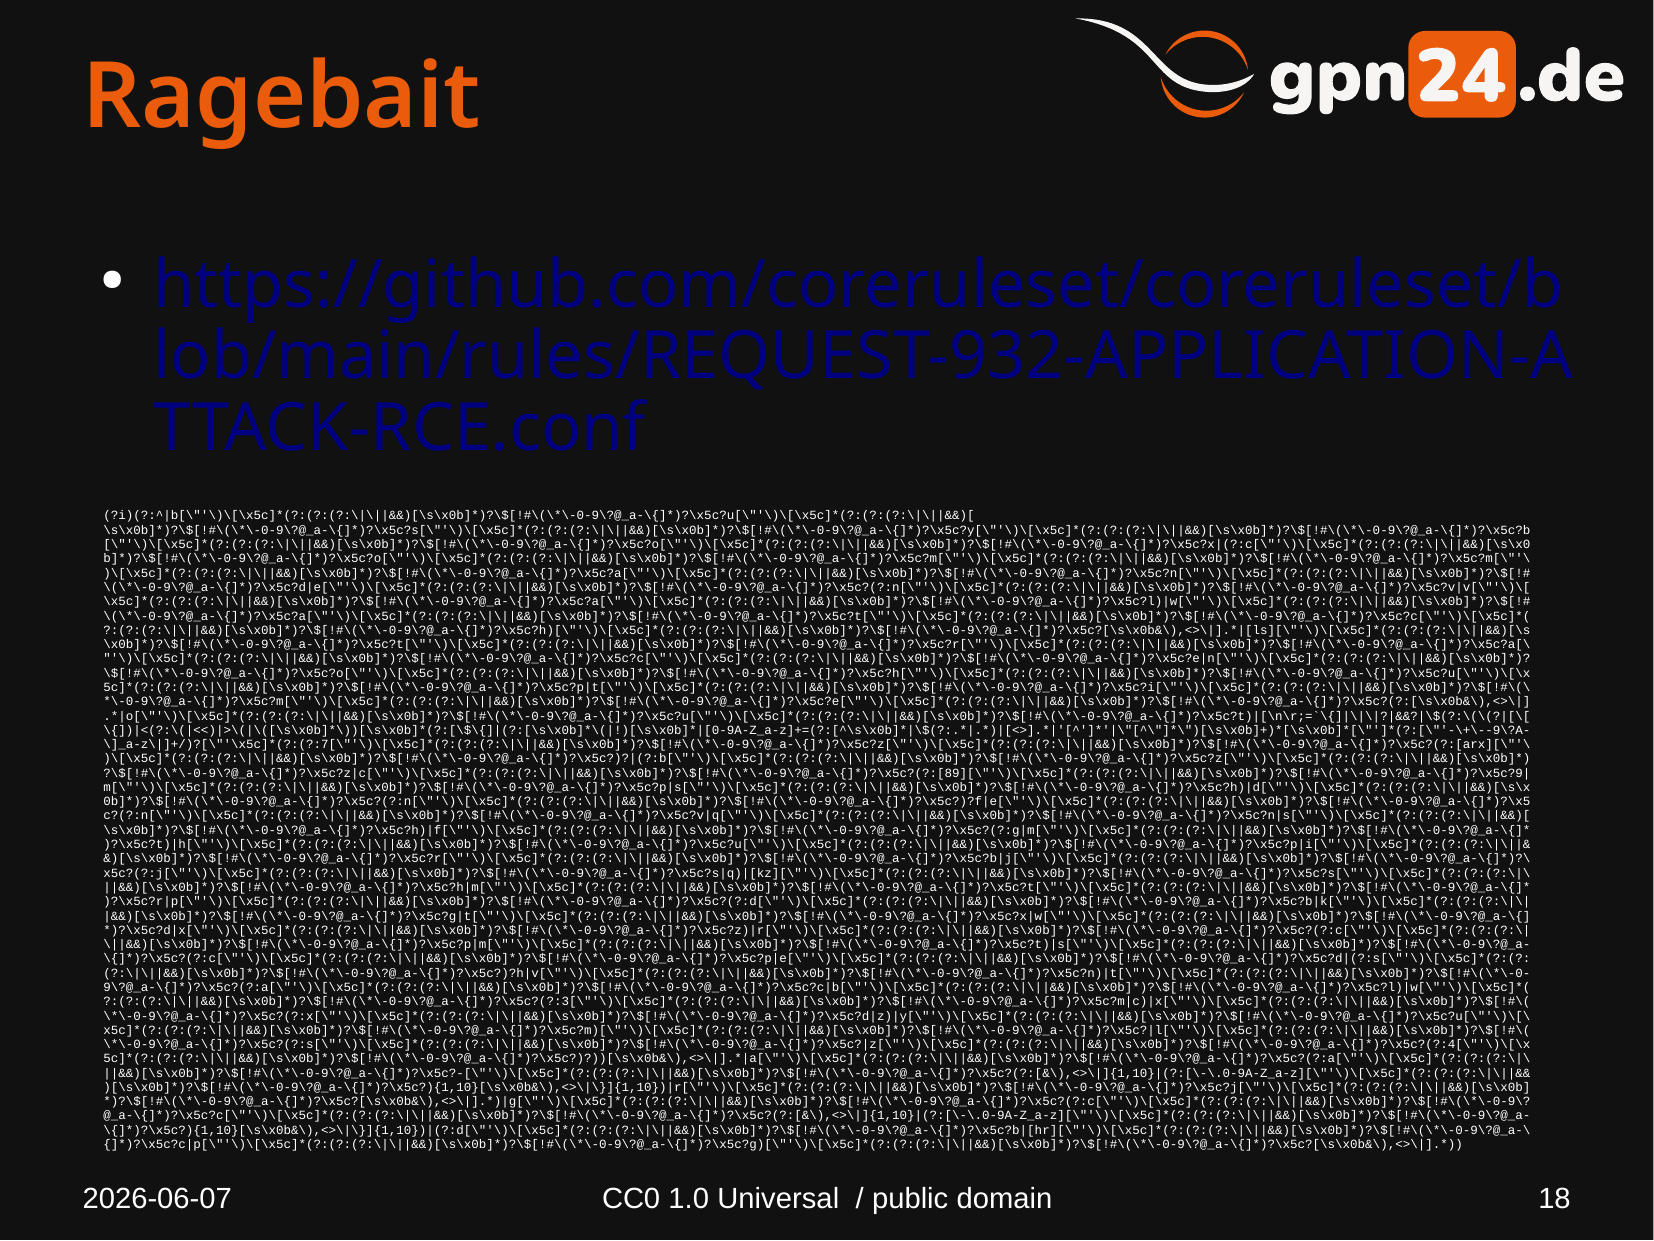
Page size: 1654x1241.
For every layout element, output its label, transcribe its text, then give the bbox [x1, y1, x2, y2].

title Ragebait [82, 28, 1004, 155]
text_box (?i)(?:^|b[\"'\)\[\x5c]*(?:(?:(?:\|\||&&)[\s\x0b]*)?\$[!#\(\*\-0-9\?@_a-\{]*)?\x5c?u[\"'\)\[\x5c]*(?:(?:(?:\|\||&&)[ \s\x0b]*)?\$[!#\(\*\-0-9\?@_a-\{]*)?\x5c?s[\"'\)\[\x5c]*(?:(?:(?:\|\||&&)[\s\x0b]*)?\$[!#\(\*\-0-9\?@_a-\{]*)?\x5c?y[\"'\)\[\x5c]*(?:(?:(?:\|\||&&)[\s\x0b]*)?\$[!#\(\*\-0-9\?@_a-\{]*)?\x5c?b [\"'\)\[\x5c]*(?:(?:(?:\|\||&&)[\s\x0b]*)?\$[!#\(\*\-0-9\?@_a-\{]*)?\x5c?o[\"'\)\[\x5c]*(?:(?:(?:\|\||&&)[\s\x0b]*)?\$[!#\(\*\-0-9\?@_a-\{]*)?\x5c?x|(?:c[\"'\)\[\x5c]*(?:(?:(?:\|\||&&)[\s\x0 b]*)?\$[!#\(\*\-0-9\?@_a-\{]*)?\x5c?o[\"'\)\[\x5c]*(?:(?:(?:\|\||&&)[\s\x0b]*)?\$[!#\(\*\-0-9\?@_a-\{]*)?\x5c?m[\"'\)\[\x5c]*(?:(?:(?:\|\||&&)[\s\x0b]*)?\$[!#\(\*\-0-9\?@_a-\{]*)?\x5c?m[\"'\ )\[\x5c]*(?:(?:(?:\|\||&&)[\s\x0b]*)?\$[!#\(\*\-0-9\?@_a-\{]*)?\x5c?a[\"'\)\[\x5c]*(?:(?:(?:\|\||&&)[\s\x0b]*)?\$[!#\(\*\-0-9\?@_a-\{]*)?\x5c?n[\"'\)\[\x5c]*(?:(?:(?:\|\||&&)[\s\x0b]*)?\$[!# \(\*\-0-9\?@_a-\{]*)?\x5c?d|e[\"'\)\[\x5c]*(?:(?:(?:\|\||&&)[\s\x0b]*)?\$[!#\(\*\-0-9\?@_a-\{]*)?\x5c?(?:n[\"'\)\[\x5c]*(?:(?:(?:\|\||&&)[\s\x0b]*)?\$[!#\(\*\-0-9\?@_a-\{]*)?\x5c?v|v[\"'\)\[ \x5c]*(?:(?:(?:\|\||&&)[\s\x0b]*)?\$[!#\(\*\-0-9\?@_a-\{]*)?\x5c?a[\"'\)\[\x5c]*(?:(?:(?:\|\||&&)[\s\x0b]*)?\$[!#\(\*\-0-9\?@_a-\{]*)?\x5c?l)|w[\"'\)\[\x5c]*(?:(?:(?:\|\||&&)[\s\x0b]*)?\$[!# \(\*\-0-9\?@_a-\{]*)?\x5c?a[\"'\)\[\x5c]*(?:(?:(?:\|\||&&)[\s\x0b]*)?\$[!#\(\*\-0-9\?@_a-\{]*)?\x5c?t[\"'\)\[\x5c]*(?:(?:(?:\|\||&&)[\s\x0b]*)?\$[!#\(\*\-0-9\?@_a-\{]*)?\x5c?c[\"'\)\[\x5c]*( ?:(?:(?:\|\||&&)[\s\x0b]*)?\$[!#\(\*\-0-9\?@_a-\{]*)?\x5c?h)[\"'\)\[\x5c]*(?:(?:(?:\|\||&&)[\s\x0b]*)?\$[!#\(\*\-0-9\?@_a-\{]*)?\x5c?[\s\x0b&\),<>\|].*|[ls][\"'\)\[\x5c]*(?:(?:(?:\|\||&&)[\s \x0b]*)?\$[!#\(\*\-0-9\?@_a-\{]*)?\x5c?t[\"'\)\[\x5c]*(?:(?:(?:\|\||&&)[\s\x0b]*)?\$[!#\(\*\-0-9\?@_a-\{]*)?\x5c?r[\"'\)\[\x5c]*(?:(?:(?:\|\||&&)[\s\x0b]*)?\$[!#\(\*\-0-9\?@_a-\{]*)?\x5c?a[\ "'\)\[\x5c]*(?:(?:(?:\|\||&&)[\s\x0b]*)?\$[!#\(\*\-0-9\?@_a-\{]*)?\x5c?c[\"'\)\[\x5c]*(?:(?:(?:\|\||&&)[\s\x0b]*)?\$[!#\(\*\-0-9\?@_a-\{]*)?\x5c?e|n[\"'\)\[\x5c]*(?:(?:(?:\|\||&&)[\s\x0b]*)? \$[!#\(\*\-0-9\?@_a-\{]*)?\x5c?o[\"'\)\[\x5c]*(?:(?:(?:\|\||&&)[\s\x0b]*)?\$[!#\(\*\-0-9\?@_a-\{]*)?\x5c?h[\"'\)\[\x5c]*(?:(?:(?:\|\||&&)[\s\x0b]*)?\$[!#\(\*\-0-9\?@_a-\{]*)?\x5c?u[\"'\)\[\x 5c]*(?:(?:(?:\|\||&&)[\s\x0b]*)?\$[!#\(\*\-0-9\?@_a-\{]*)?\x5c?p|t[\"'\)\[\x5c]*(?:(?:(?:\|\||&&)[\s\x0b]*)?\$[!#\(\*\-0-9\?@_a-\{]*)?\x5c?i[\"'\)\[\x5c]*(?:(?:(?:\|\||&&)[\s\x0b]*)?\$[!#\(\ *\-0-9\?@_a-\{]*)?\x5c?m[\"'\)\[\x5c]*(?:(?:(?:\|\||&&)[\s\x0b]*)?\$[!#\(\*\-0-9\?@_a-\{]*)?\x5c?e[\"'\)\[\x5c]*(?:(?:(?:\|\||&&)[\s\x0b]*)?\$[!#\(\*\-0-9\?@_a-\{]*)?\x5c?(?:[\s\x0b&\),<>\|] .*|o[\"'\)\[\x5c]*(?:(?:(?:\|\||&&)[\s\x0b]*)?\$[!#\(\*\-0-9\?@_a-\{]*)?\x5c?u[\"'\)\[\x5c]*(?:(?:(?:\|\||&&)[\s\x0b]*)?\$[!#\(\*\-0-9\?@_a-\{]*)?\x5c?t)|[\n\r;=`\{]|\|\|?|&&?|\$(?:\(\(?|[\[ \{])|<(?:\(|<<)|>\(|\([\s\x0b]*\))[\s\x0b]*(?:[\$\{]|(?:[\s\x0b]*\(|!)[\s\x0b]*|[0-9A-Z_a-z]+=(?:[^\s\x0b]*|\$(?:.*|.*)|[<>].*|'[^']*'|\"[^\"]*\")[\s\x0b]+)*[\s\x0b]*[\"']*(?:[\"'-\+\--9\?A- \]_a-z\|]+/)?[\"'\x5c]*(?:(?:7[\"'\)\[\x5c]*(?:(?:(?:\|\||&&)[\s\x0b]*)?\$[!#\(\*\-0-9\?@_a-\{]*)?\x5c?z[\"'\)\[\x5c]*(?:(?:(?:\|\||&&)[\s\x0b]*)?\$[!#\(\*\-0-9\?@_a-\{]*)?\x5c?(?:[arx][\"'\ )\[\x5c]*(?:(?:(?:\|\||&&)[\s\x0b]*)?\$[!#\(\*\-0-9\?@_a-\{]*)?\x5c?)?|(?:b[\"'\)\[\x5c]*(?:(?:(?:\|\||&&)[\s\x0b]*)?\$[!#\(\*\-0-9\?@_a-\{]*)?\x5c?z[\"'\)\[\x5c]*(?:(?:(?:\|\||&&)[\s\x0b]*) ?\$[!#\(\*\-0-9\?@_a-\{]*)?\x5c?z|c[\"'\)\[\x5c]*(?:(?:(?:\|\||&&)[\s\x0b]*)?\$[!#\(\*\-0-9\?@_a-\{]*)?\x5c?(?:[89][\"'\)\[\x5c]*(?:(?:(?:\|\||&&)[\s\x0b]*)?\$[!#\(\*\-0-9\?@_a-\{]*)?\x5c?9| m[\"'\)\[\x5c]*(?:(?:(?:\|\||&&)[\s\x0b]*)?\$[!#\(\*\-0-9\?@_a-\{]*)?\x5c?p|s[\"'\)\[\x5c]*(?:(?:(?:\|\||&&)[\s\x0b]*)?\$[!#\(\*\-0-9\?@_a-\{]*)?\x5c?h)|d[\"'\)\[\x5c]*(?:(?:(?:\|\||&&)[\s\x 0b]*)?\$[!#\(\*\-0-9\?@_a-\{]*)?\x5c?(?:n[\"'\)\[\x5c]*(?:(?:(?:\|\||&&)[\s\x0b]*)?\$[!#\(\*\-0-9\?@_a-\{]*)?\x5c?)?f|e[\"'\)\[\x5c]*(?:(?:(?:\|\||&&)[\s\x0b]*)?\$[!#\(\*\-0-9\?@_a-\{]*)?\x5 c?(?:n[\"'\)\[\x5c]*(?:(?:(?:\|\||&&)[\s\x0b]*)?\$[!#\(\*\-0-9\?@_a-\{]*)?\x5c?v|q[\"'\)\[\x5c]*(?:(?:(?:\|\||&&)[\s\x0b]*)?\$[!#\(\*\-0-9\?@_a-\{]*)?\x5c?n|s[\"'\)\[\x5c]*(?:(?:(?:\|\||&&)[ \s\x0b]*)?\$[!#\(\*\-0-9\?@_a-\{]*)?\x5c?h)|f[\"'\)\[\x5c]*(?:(?:(?:\|\||&&)[\s\x0b]*)?\$[!#\(\*\-0-9\?@_a-\{]*)?\x5c?(?:g|m[\"'\)\[\x5c]*(?:(?:(?:\|\||&&)[\s\x0b]*)?\$[!#\(\*\-0-9\?@_a-\{]* )?\x5c?t)|h[\"'\)\[\x5c]*(?:(?:(?:\|\||&&)[\s\x0b]*)?\$[!#\(\*\-0-9\?@_a-\{]*)?\x5c?u[\"'\)\[\x5c]*(?:(?:(?:\|\||&&)[\s\x0b]*)?\$[!#\(\*\-0-9\?@_a-\{]*)?\x5c?p|i[\"'\)\[\x5c]*(?:(?:(?:\|\||& &)[\s\x0b]*)?\$[!#\(\*\-0-9\?@_a-\{]*)?\x5c?r[\"'\)\[\x5c]*(?:(?:(?:\|\||&&)[\s\x0b]*)?\$[!#\(\*\-0-9\?@_a-\{]*)?\x5c?b|j[\"'\)\[\x5c]*(?:(?:(?:\|\||&&)[\s\x0b]*)?\$[!#\(\*\-0-9\?@_a-\{]*)?\ x5c?(?:j[\"'\)\[\x5c]*(?:(?:(?:\|\||&&)[\s\x0b]*)?\$[!#\(\*\-0-9\?@_a-\{]*)?\x5c?s|q)|[kz][\"'\)\[\x5c]*(?:(?:(?:\|\||&&)[\s\x0b]*)?\$[!#\(\*\-0-9\?@_a-\{]*)?\x5c?s[\"'\)\[\x5c]*(?:(?:(?:\|\ ||&&)[\s\x0b]*)?\$[!#\(\*\-0-9\?@_a-\{]*)?\x5c?h|m[\"'\)\[\x5c]*(?:(?:(?:\|\||&&)[\s\x0b]*)?\$[!#\(\*\-0-9\?@_a-\{]*)?\x5c?t[\"'\)\[\x5c]*(?:(?:(?:\|\||&&)[\s\x0b]*)?\$[!#\(\*\-0-9\?@_a-\{]* )?\x5c?r|p[\"'\)\[\x5c]*(?:(?:(?:\|\||&&)[\s\x0b]*)?\$[!#\(\*\-0-9\?@_a-\{]*)?\x5c?(?:d[\"'\)\[\x5c]*(?:(?:(?:\|\||&&)[\s\x0b]*)?\$[!#\(\*\-0-9\?@_a-\{]*)?\x5c?b|k[\"'\)\[\x5c]*(?:(?:(?:\|\| |&&)[\s\x0b]*)?\$[!#\(\*\-0-9\?@_a-\{]*)?\x5c?g|t[\"'\)\[\x5c]*(?:(?:(?:\|\||&&)[\s\x0b]*)?\$[!#\(\*\-0-9\?@_a-\{]*)?\x5c?x|w[\"'\)\[\x5c]*(?:(?:(?:\|\||&&)[\s\x0b]*)?\$[!#\(\*\-0-9\?@_a-\{] *)?\x5c?d|x[\"'\)\[\x5c]*(?:(?:(?:\|\||&&)[\s\x0b]*)?\$[!#\(\*\-0-9\?@_a-\{]*)?\x5c?z)|r[\"'\)\[\x5c]*(?:(?:(?:\|\||&&)[\s\x0b]*)?\$[!#\(\*\-0-9\?@_a-\{]*)?\x5c?(?:c[\"'\)\[\x5c]*(?:(?:(?:\| \||&&)[\s\x0b]*)?\$[!#\(\*\-0-9\?@_a-\{]*)?\x5c?p|m[\"'\)\[\x5c]*(?:(?:(?:\|\||&&)[\s\x0b]*)?\$[!#\(\*\-0-9\?@_a-\{]*)?\x5c?t)|s[\"'\)\[\x5c]*(?:(?:(?:\|\||&&)[\s\x0b]*)?\$[!#\(\*\-0-9\?@_a- \{]*)?\x5c?(?:c[\"'\)\[\x5c]*(?:(?:(?:\|\||&&)[\s\x0b]*)?\$[!#\(\*\-0-9\?@_a-\{]*)?\x5c?p|e[\"'\)\[\x5c]*(?:(?:(?:\|\||&&)[\s\x0b]*)?\$[!#\(\*\-0-9\?@_a-\{]*)?\x5c?d|(?:s[\"'\)\[\x5c]*(?:(?: (?:\|\||&&)[\s\x0b]*)?\$[!#\(\*\-0-9\?@_a-\{]*)?\x5c?)?h|v[\"'\)\[\x5c]*(?:(?:(?:\|\||&&)[\s\x0b]*)?\$[!#\(\*\-0-9\?@_a-\{]*)?\x5c?n)|t[\"'\)\[\x5c]*(?:(?:(?:\|\||&&)[\s\x0b]*)?\$[!#\(\*\-0- 9\?@_a-\{]*)?\x5c?(?:a[\"'\)\[\x5c]*(?:(?:(?:\|\||&&)[\s\x0b]*)?\$[!#\(\*\-0-9\?@_a-\{]*)?\x5c?c|b[\"'\)\[\x5c]*(?:(?:(?:\|\||&&)[\s\x0b]*)?\$[!#\(\*\-0-9\?@_a-\{]*)?\x5c?l)|w[\"'\)\[\x5c]*( ?:(?:(?:\|\||&&)[\s\x0b]*)?\$[!#\(\*\-0-9\?@_a-\{]*)?\x5c?(?:3[\"'\)\[\x5c]*(?:(?:(?:\|\||&&)[\s\x0b]*)?\$[!#\(\*\-0-9\?@_a-\{]*)?\x5c?m|c)|x[\"'\)\[\x5c]*(?:(?:(?:\|\||&&)[\s\x0b]*)?\$[!#\( \*\-0-9\?@_a-\{]*)?\x5c?(?:x[\"'\)\[\x5c]*(?:(?:(?:\|\||&&)[\s\x0b]*)?\$[!#\(\*\-0-9\?@_a-\{]*)?\x5c?d|z)|y[\"'\)\[\x5c]*(?:(?:(?:\|\||&&)[\s\x0b]*)?\$[!#\(\*\-0-9\?@_a-\{]*)?\x5c?u[\"'\)\[\ x5c]*(?:(?:(?:\|\||&&)[\s\x0b]*)?\$[!#\(\*\-0-9\?@_a-\{]*)?\x5c?m)[\"'\)\[\x5c]*(?:(?:(?:\|\||&&)[\s\x0b]*)?\$[!#\(\*\-0-9\?@_a-\{]*)?\x5c?|l[\"'\)\[\x5c]*(?:(?:(?:\|\||&&)[\s\x0b]*)?\$[!#\( \*\-0-9\?@_a-\{]*)?\x5c?(?:s[\"'\)\[\x5c]*(?:(?:(?:\|\||&&)[\s\x0b]*)?\$[!#\(\*\-0-9\?@_a-\{]*)?\x5c?|z[\"'\)\[\x5c]*(?:(?:(?:\|\||&&)[\s\x0b]*)?\$[!#\(\*\-0-9\?@_a-\{]*)?\x5c?(?:4[\"'\)\[\x 5c]*(?:(?:(?:\|\||&&)[\s\x0b]*)?\$[!#\(\*\-0-9\?@_a-\{]*)?\x5c?)?))[\s\x0b&\),<>\|].*|a[\"'\)\[\x5c]*(?:(?:(?:\|\||&&)[\s\x0b]*)?\$[!#\(\*\-0-9\?@_a-\{]*)?\x5c?(?:a[\"'\)\[\x5c]*(?:(?:(?:\|\ ||&&)[\s\x0b]*)?\$[!#\(\*\-0-9\?@_a-\{]*)?\x5c?-[\"'\)\[\x5c]*(?:(?:(?:\|\||&&)[\s\x0b]*)?\$[!#\(\*\-0-9\?@_a-\{]*)?\x5c?(?:[&\),<>\|]{1,10}|(?:[\-\.0-9A-Z_a-z][\"'\)\[\x5c]*(?:(?:(?:\|\||&& )[\s\x0b]*)?\$[!#\(\*\-0-9\?@_a-\{]*)?\x5c?){1,10}[\s\x0b&\),<>\|\}]{1,10})|r[\"'\)\[\x5c]*(?:(?:(?:\|\||&&)[\s\x0b]*)?\$[!#\(\*\-0-9\?@_a-\{]*)?\x5c?j[\"'\)\[\x5c]*(?:(?:(?:\|\||&&)[\s\x0b] *)?\$[!#\(\*\-0-9\?@_a-\{]*)?\x5c?[\s\x0b&\),<>\|].*)|g[\"'\)\[\x5c]*(?:(?:(?:\|\||&&)[\s\x0b]*)?\$[!#\(\*\-0-9\?@_a-\{]*)?\x5c?(?:c[\"'\)\[\x5c]*(?:(?:(?:\|\||&&)[\s\x0b]*)?\$[!#\(\*\-0-9\? @_a-\{]*)?\x5c?c[\"'\)\[\x5c]*(?:(?:(?:\|\||&&)[\s\x0b]*)?\$[!#\(\*\-0-9\?@_a-\{]*)?\x5c?(?:[&\),<>\|]{1,10}|(?:[\-\.0-9A-Z_a-z][\"'\)\[\x5c]*(?:(?:(?:\|\||&&)[\s\x0b]*)?\$[!#\(\*\-0-9\?@_a- \{]*)?\x5c?){1,10}[\s\x0b&\),<>\|\}]{1,10})|(?:d[\"'\)\[\x5c]*(?:(?:(?:\|\||&&)[\s\x0b]*)?\$[!#\(\*\-0-9\?@_a-\{]*)?\x5c?b|[hr][\"'\)\[\x5c]*(?:(?:(?:\|\||&&)[\s\x0b]*)?\$[!#\(\*\-0-9\?@_a-\ {]*)?\x5c?c|p[\"'\)\[\x5c]*(?:(?:(?:\|\||&&)[\s\x0b]*)?\$[!#\(\*\-0-9\?@_a-\{]*)?\x5c?g)[\"'\)\[\x5c]*(?:(?:(?:\|\||&&)[\s\x0b]*)?\$[!#\(\*\-0-9\?@_a-\{]*)?\x5c?[\s\x0b&\),<>\|].*)) [88, 501, 1625, 1160]
text_box [646, 534, 1654, 605]
list https://github.com/coreruleset/coreruleset/blob/main/rules/REQUEST-932-APPLICATION-ATTACK-RCE.conf [82, 236, 1571, 473]
